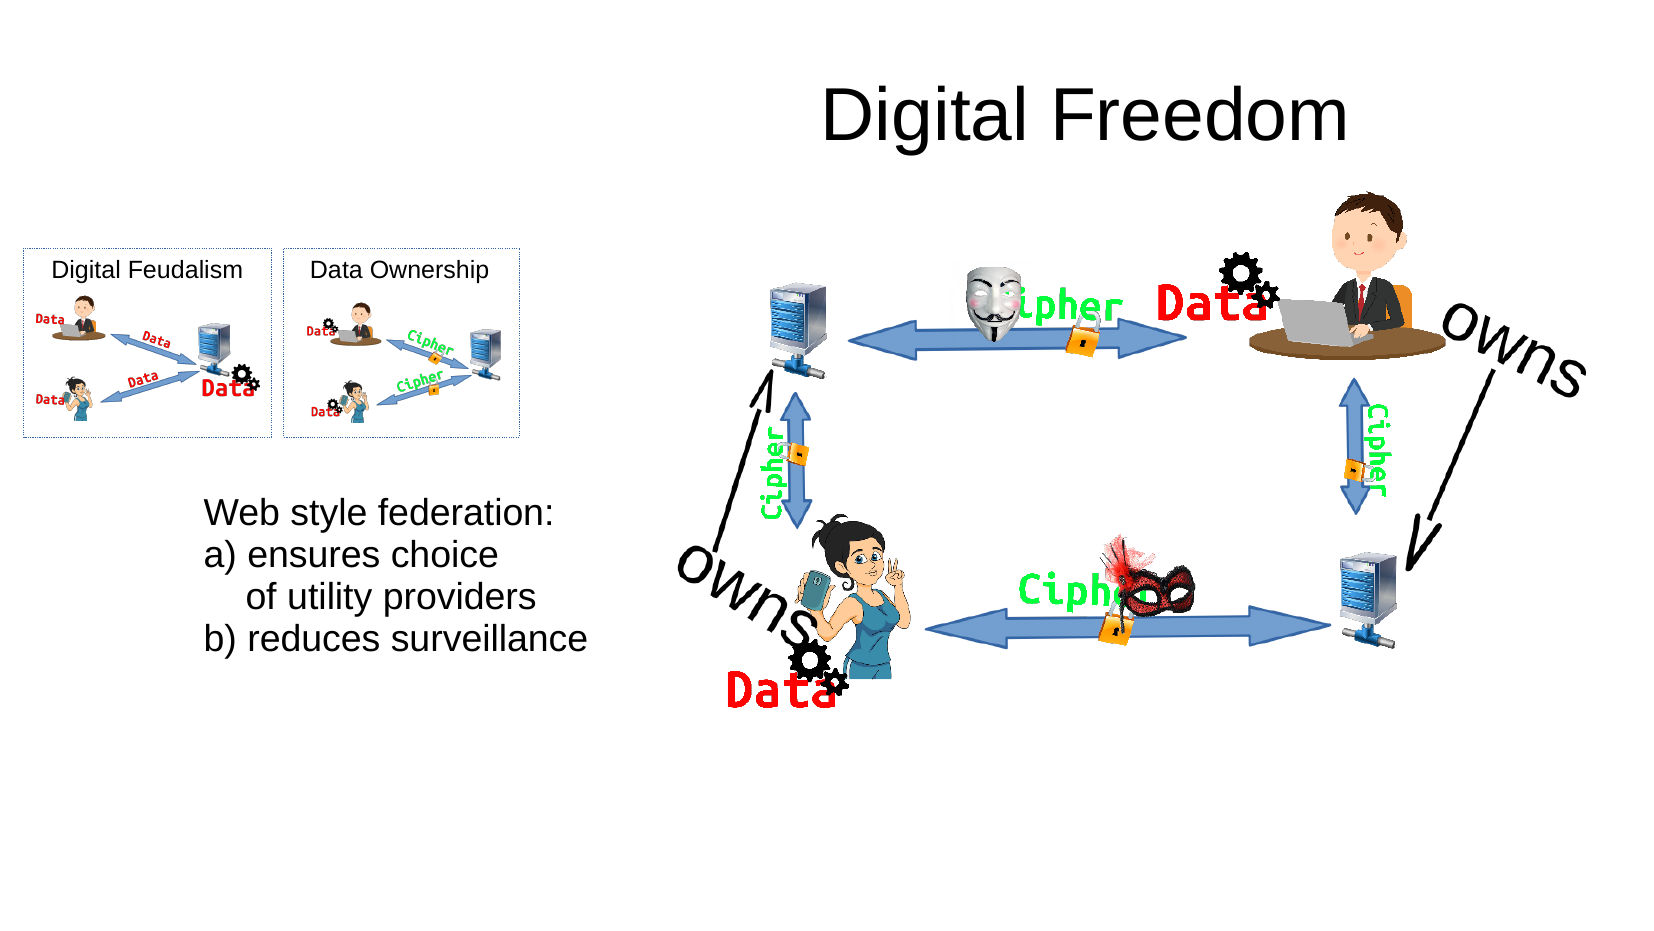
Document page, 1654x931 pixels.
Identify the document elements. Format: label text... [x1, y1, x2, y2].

text_box Digital Feudalism [36, 248, 273, 291]
picture [673, 189, 1590, 709]
text_box Web style federation: a) ensures choice of utility providers b) reduces surveillance [188, 483, 638, 709]
title Digital Freedom [82, 37, 1571, 193]
text_box Data Ownership [295, 248, 532, 291]
picture [307, 302, 501, 423]
picture [36, 295, 260, 421]
